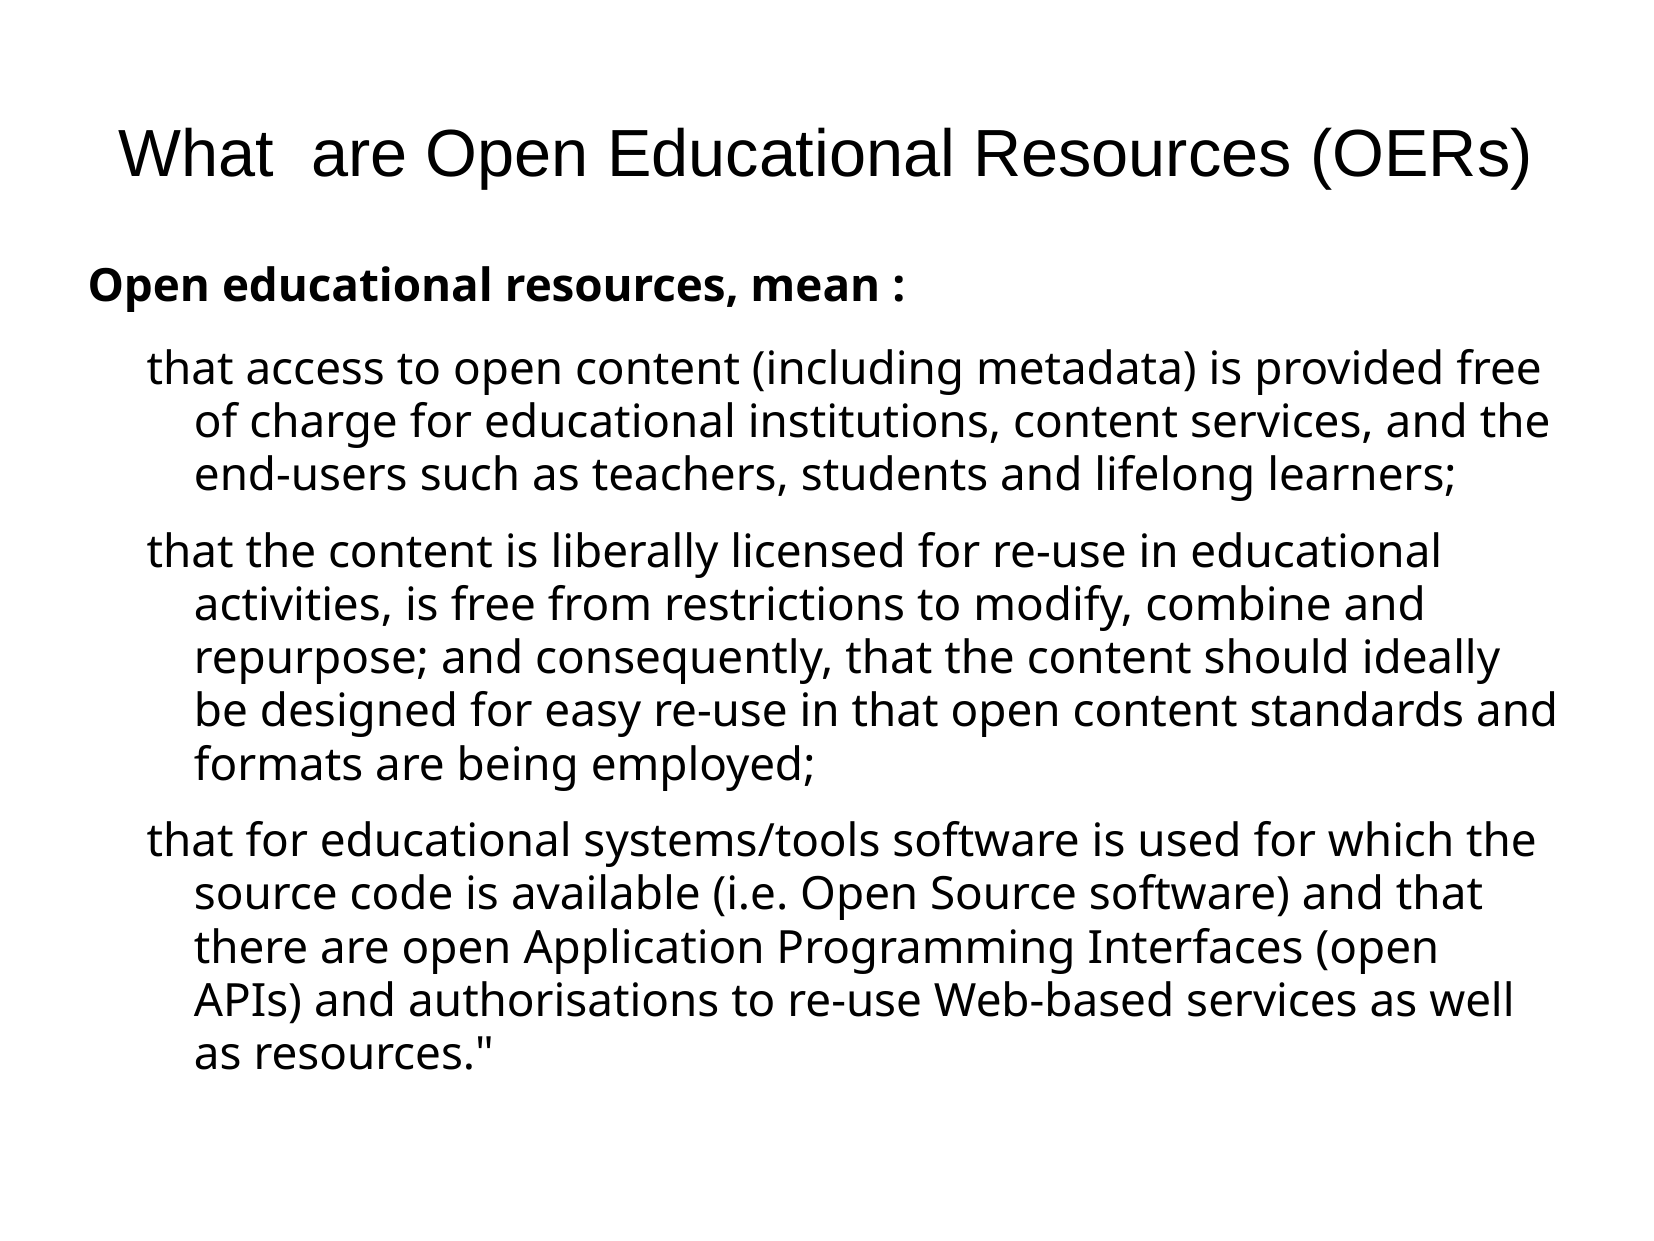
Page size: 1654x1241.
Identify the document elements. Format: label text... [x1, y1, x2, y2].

text_box Open educational resources, mean : that access to open content (including metadata) is provided free of charge for educational institutions, content services, and the end-users such as teachers, students and lifelong learners; that the content is liberally licensed for re-use in educational activities, is free from restrictions to modify, combine and repurpose; and consequently, that the content should ideally be designed for easy re-use in that open content standards and formats are being employed; that for educational systems/tools software is used for which the source code is available (i.e. Open Source software) and that there are open Application Programming Interfaces (open APIs) and authorisations to re-use Web-based services as well as resources." [37, 251, 1576, 1031]
title What are Open Educational Resources (OERs) [82, 49, 1571, 251]
text_box [637, 266, 1501, 339]
